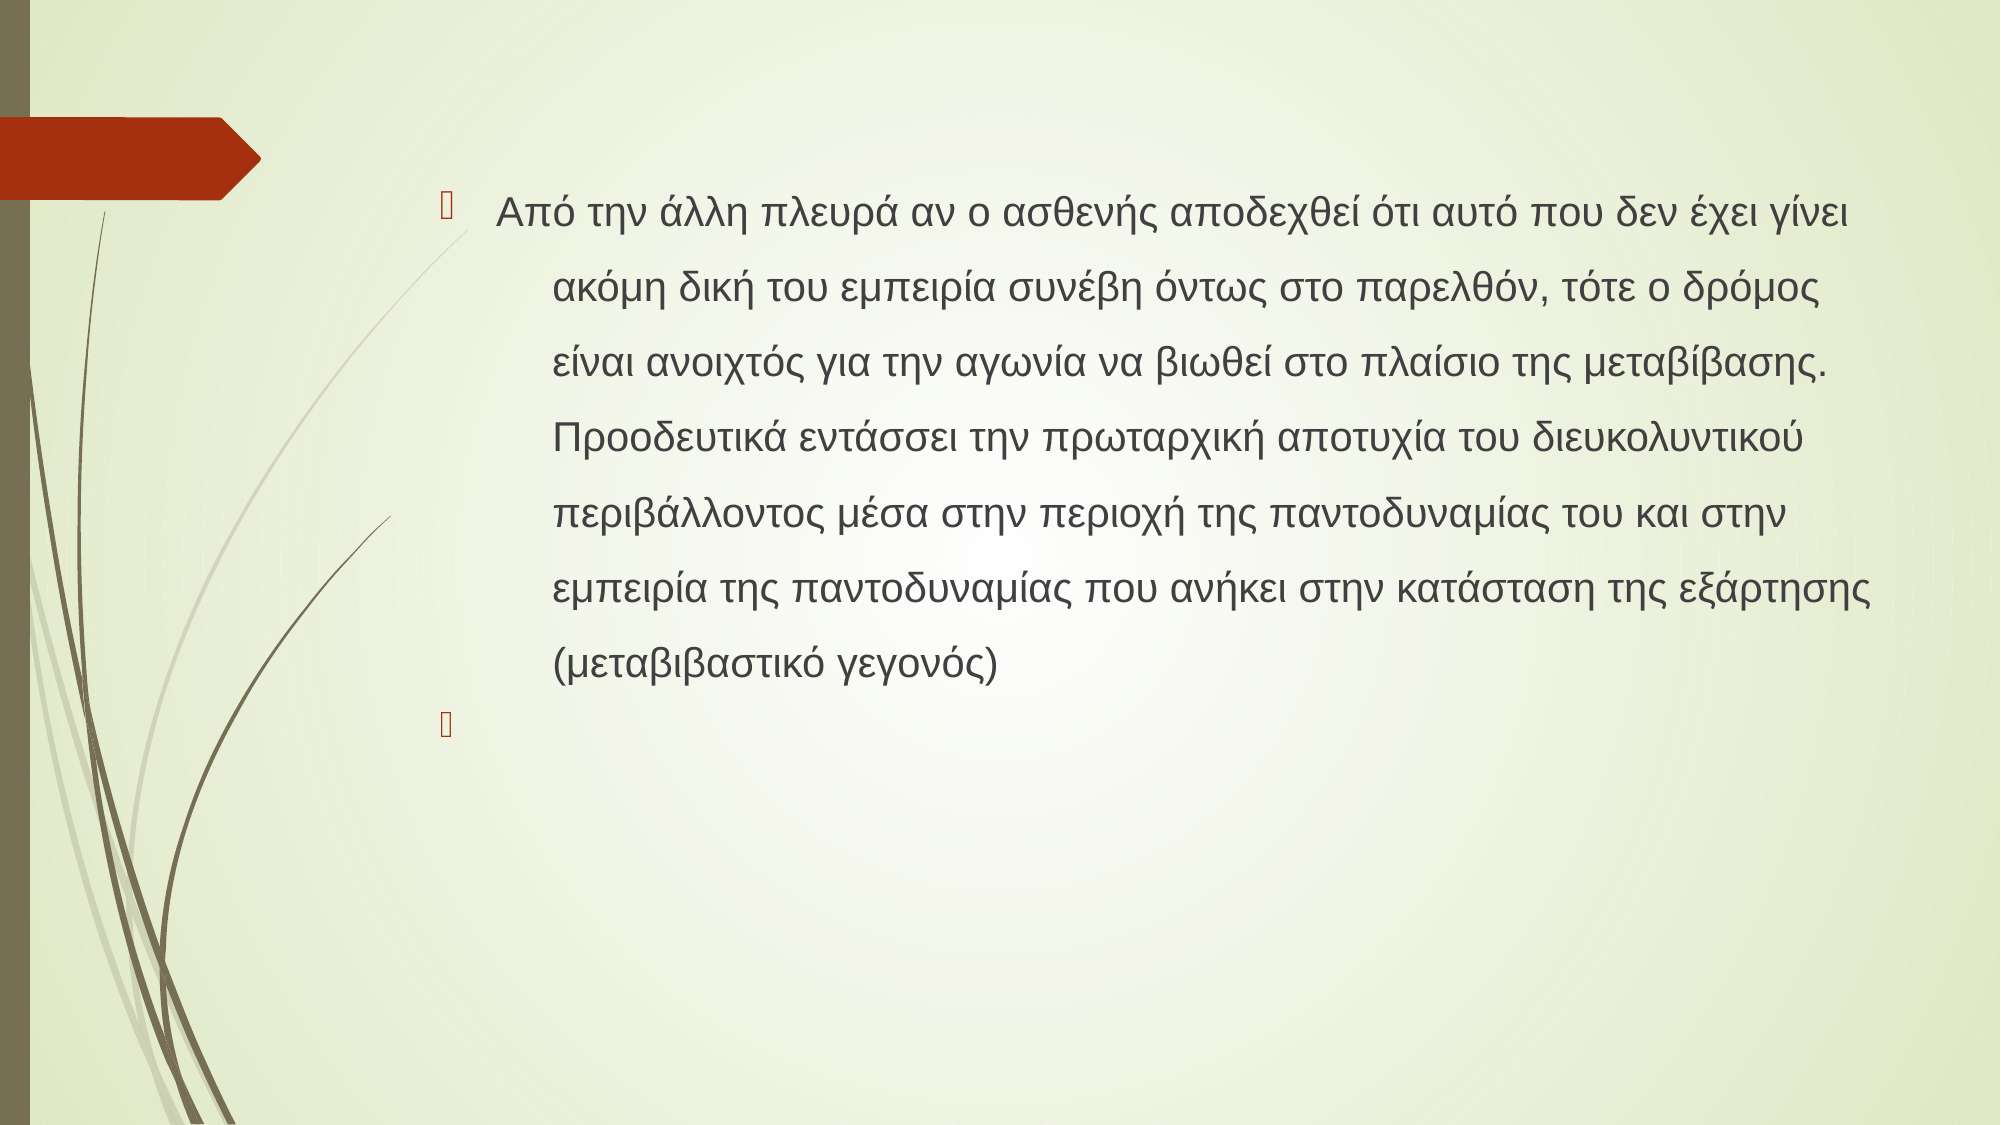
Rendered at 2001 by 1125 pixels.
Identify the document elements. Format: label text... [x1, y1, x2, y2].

list Από την άλλη πλευρά αν ο ασθενής αποδεχθεί ότι αυτό που δεν έχει γίνει ακόμη δική του εμπειρία συνέβη όντως στο παρελθόν, τότε ο δρόμος είναι ανοιχτός για την αγωνία να βιωθεί στο πλαίσιο της μεταβίβασης. Προοδευτικά εντάσσει την πρωταρχική αποτυχία του διευκολυντικού περιβάλλοντος μέσα στην περιοχή της παντοδυναμίας του και στην εμπειρία της παντοδυναμίας που ανήκει στην κατάσταση της εξάρτησης (μεταβιβαστικό γεγονός) [424, 152, 1888, 970]
